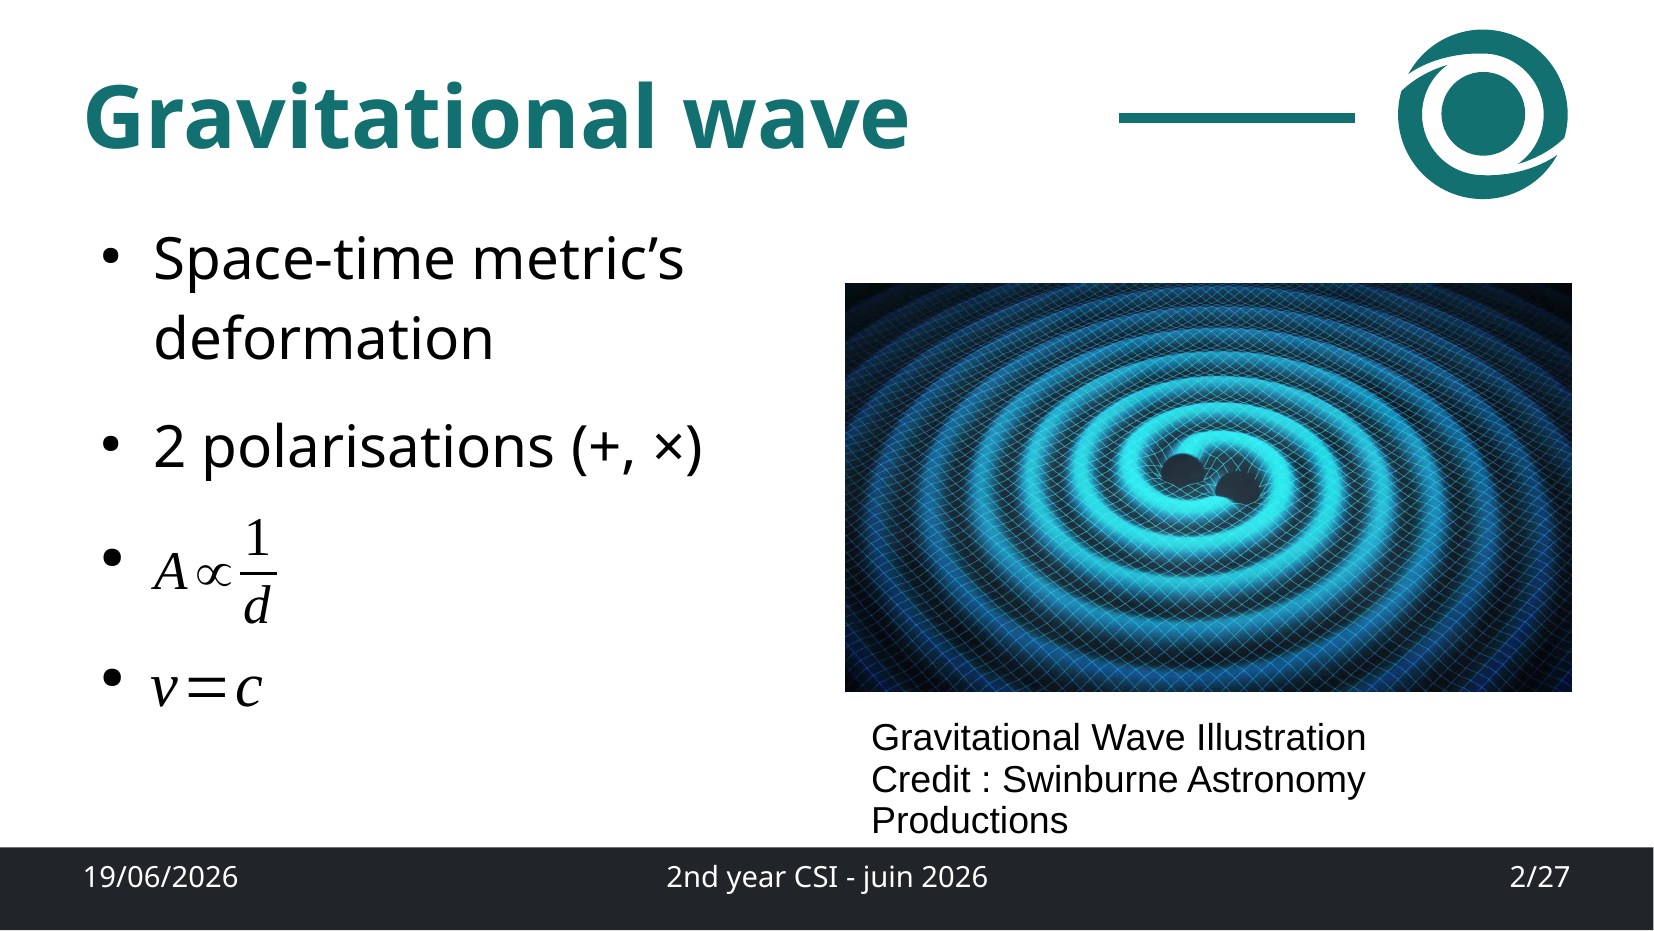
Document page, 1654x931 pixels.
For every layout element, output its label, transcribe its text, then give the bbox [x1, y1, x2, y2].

chart [147, 649, 266, 720]
list Space-time metric’s deformation 2 polarisations (+, ×) [82, 217, 809, 758]
chart [147, 507, 281, 638]
text_box Gravitational Wave Illustration Credit : Swinburne Astronomy Productions [856, 708, 1566, 850]
title Gravitational wave [82, 37, 1241, 193]
picture [845, 283, 1572, 692]
